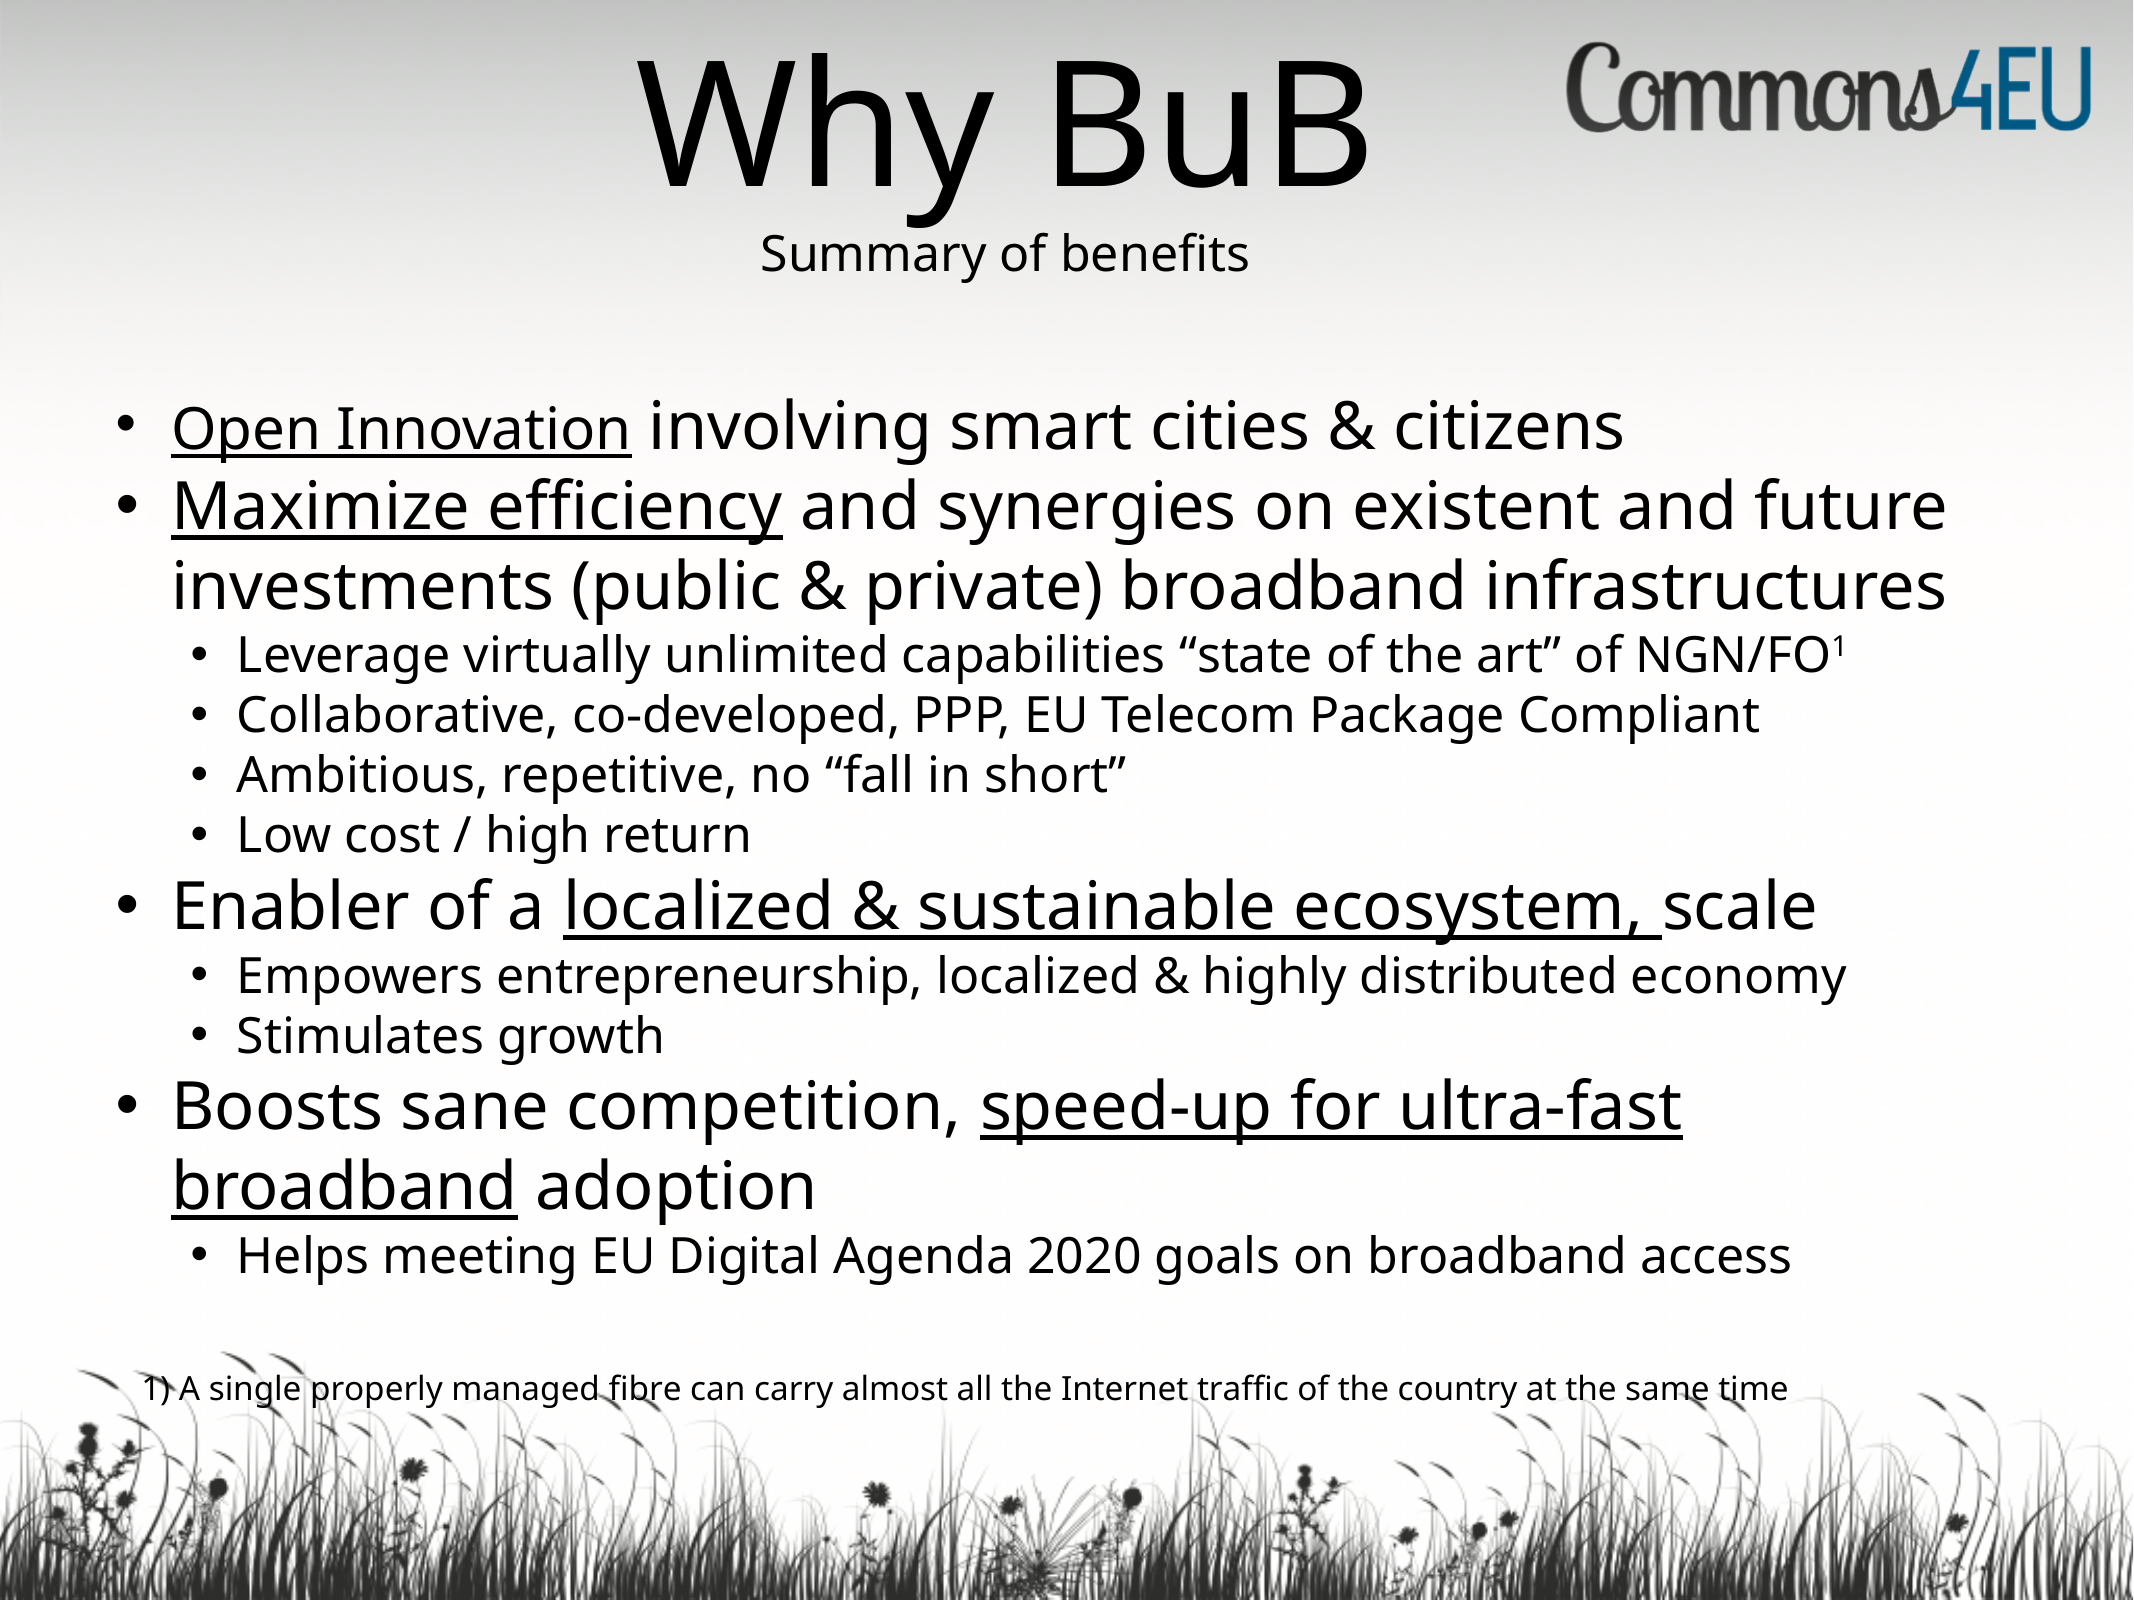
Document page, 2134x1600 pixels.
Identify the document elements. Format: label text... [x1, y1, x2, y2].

text_box 1) A single properly managed fibre can carry almost all the Internet traffic of the country at the same time [148, 1359, 1785, 1415]
picture [0, 0, 2134, 1600]
list Open Innovation involving smart cities & citizens Maximize efficiency and synergies on existent and future investments (public & private) broadband infrastructures Leverage virtually unlimited capabilities “state of the art” of NGN/FO1 Collaborative, co-developed, PPP, EU Telecom Package Compliant Ambitious, repetitive, no “fall in short” Low cost / high return Enabler of a localized & sustainable ecosystem, scale Empowers entrepreneurship, localized & highly distributed economy Stimulates growth Boosts sane competition, speed-up for ultra-fast broadband adoption Helps meeting EU Digital Agenda 2020 goals on broadband access [106, 374, 2027, 1431]
title Why BuB Summary of benefits [106, 0, 1905, 323]
